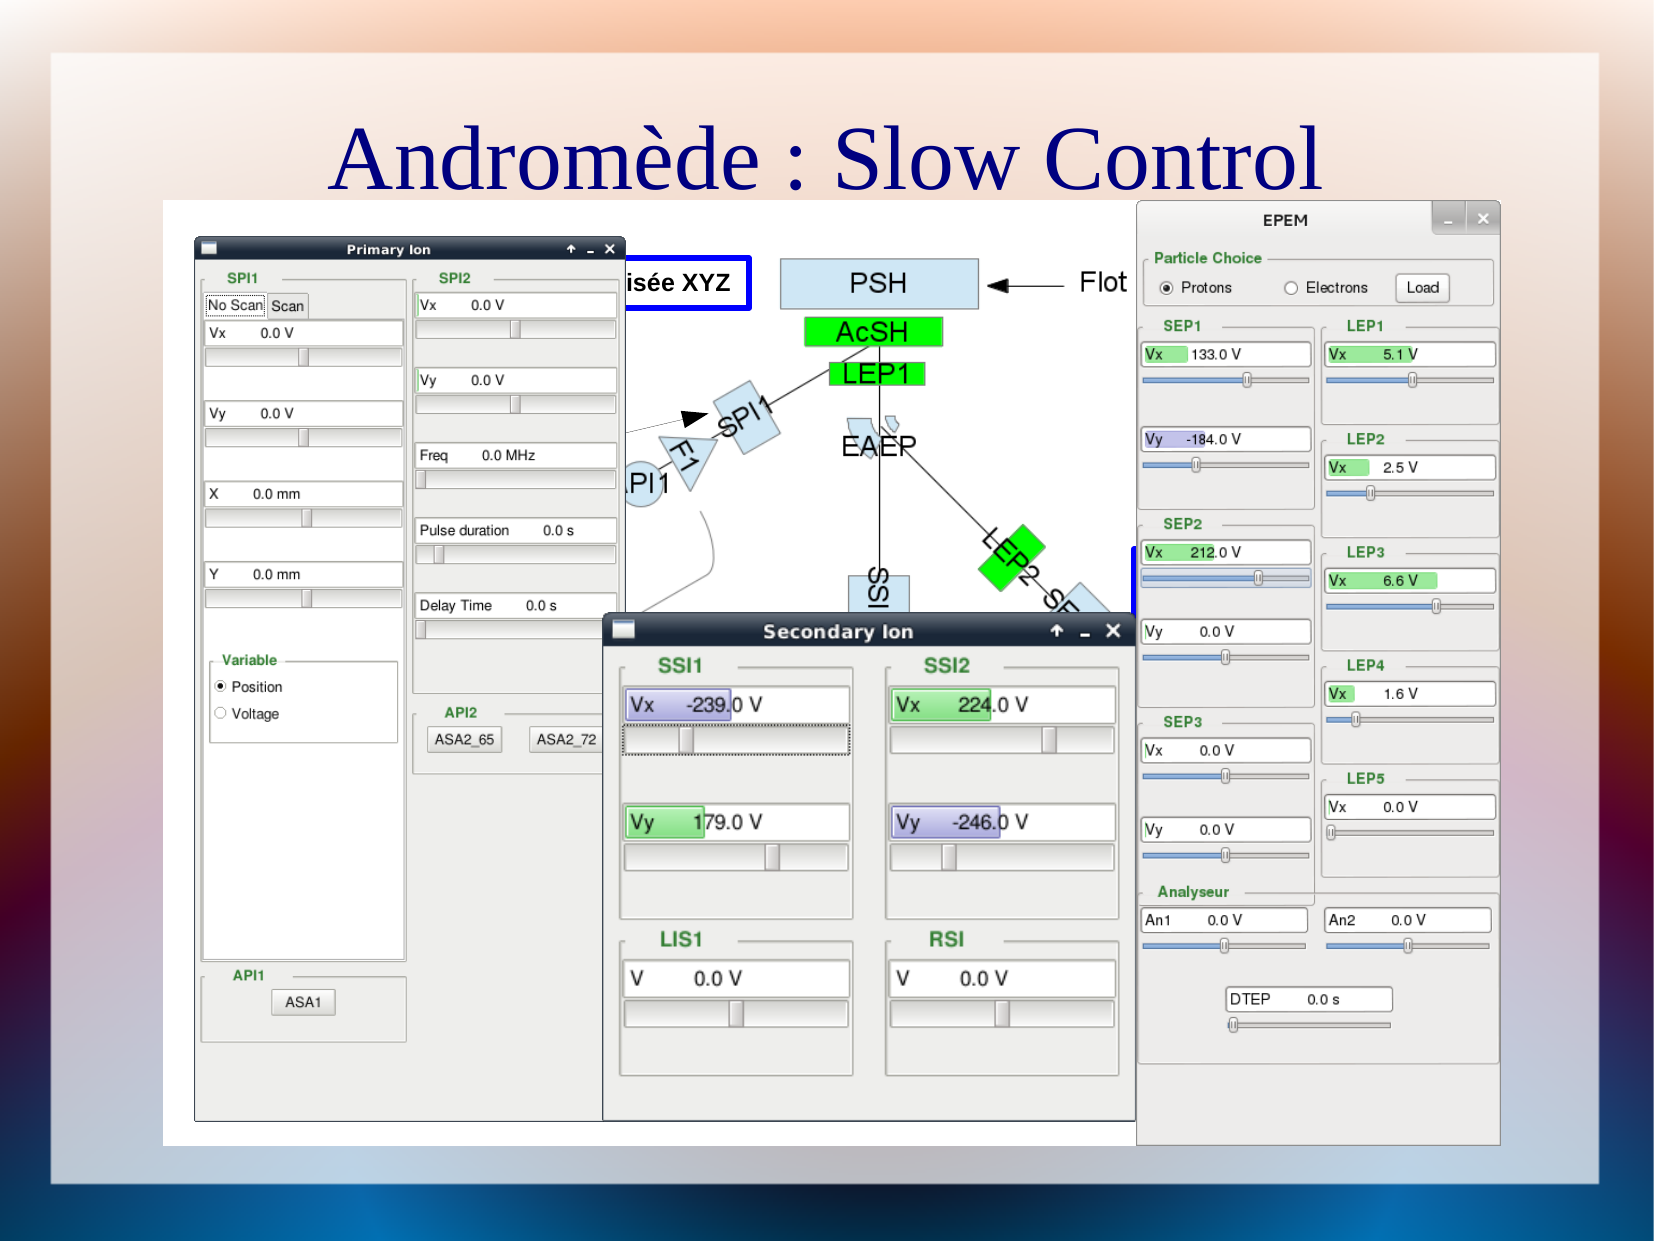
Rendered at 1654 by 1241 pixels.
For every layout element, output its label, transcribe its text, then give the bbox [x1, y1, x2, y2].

picture [0, 0, 1654, 1241]
text_box Platine motorisée XYZ [626, 258, 749, 308]
title Andromède : Slow Control [82, 55, 1571, 263]
